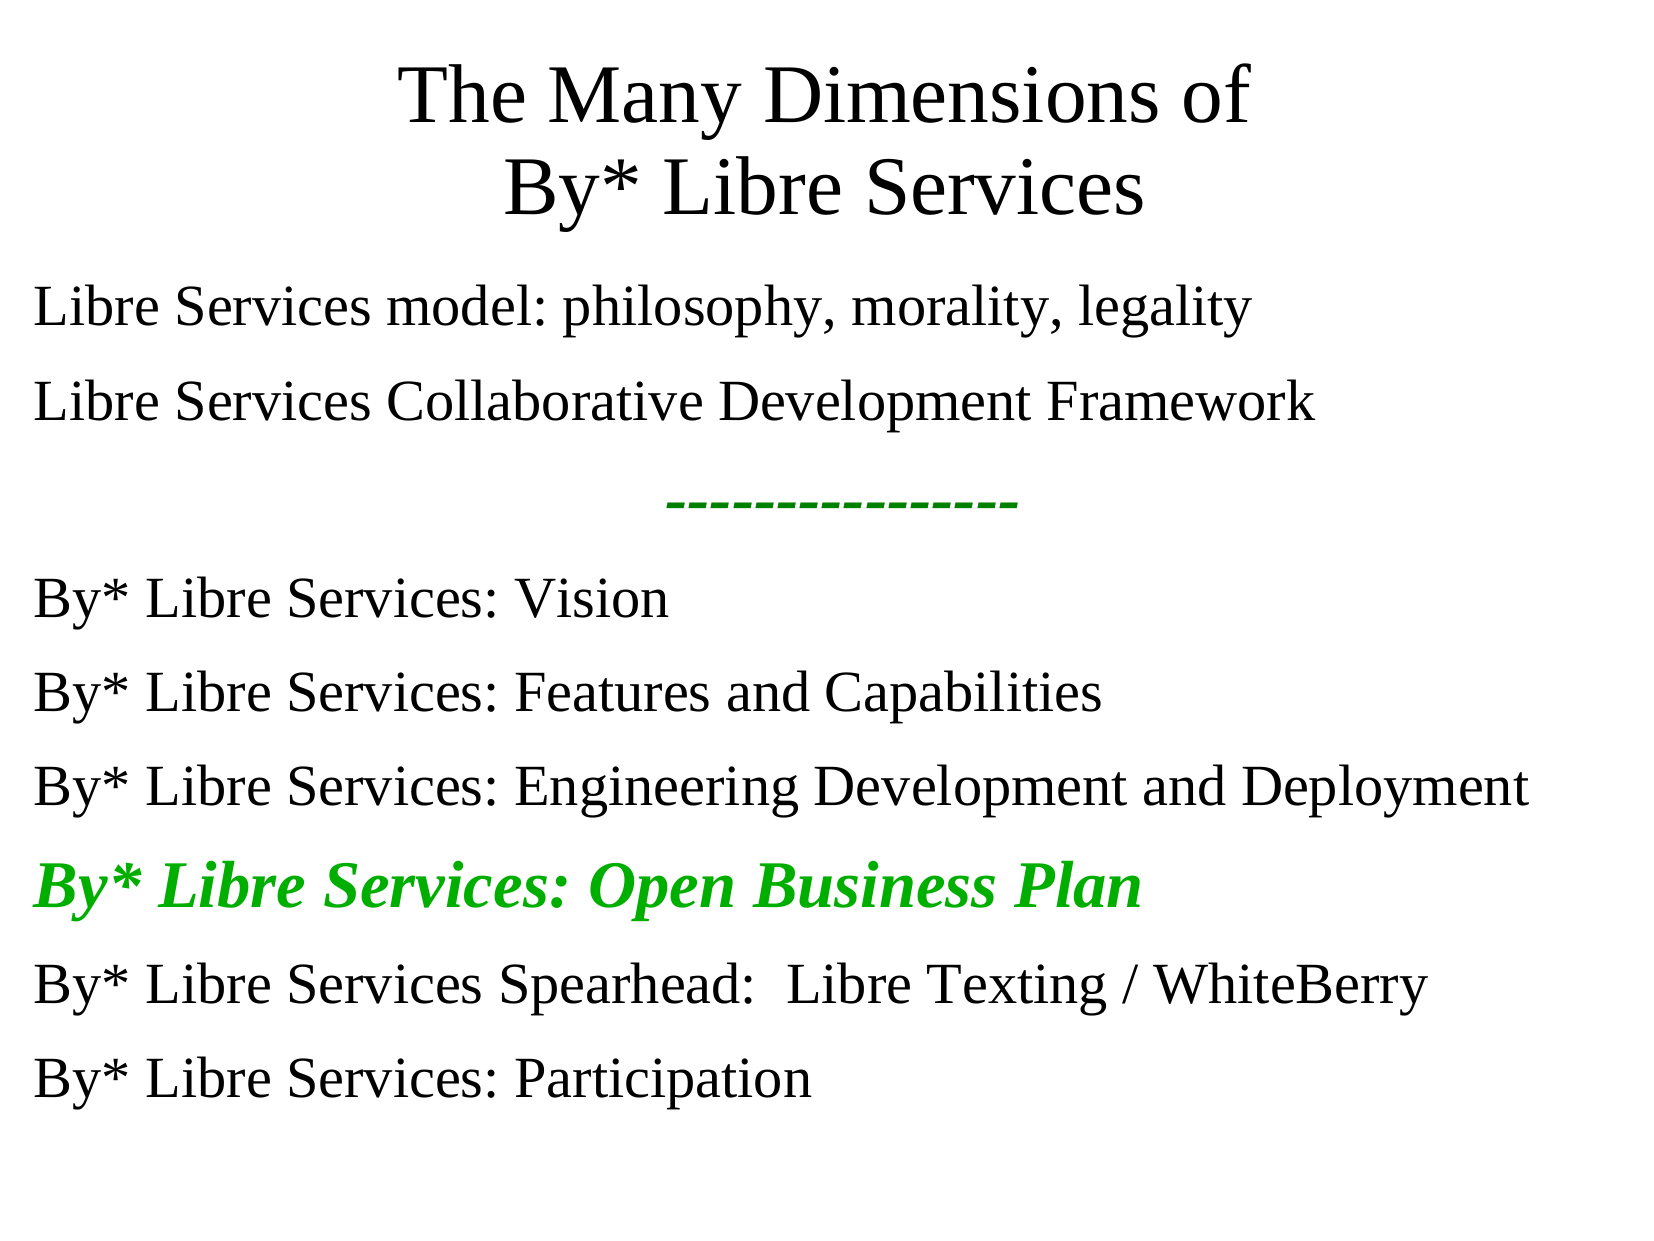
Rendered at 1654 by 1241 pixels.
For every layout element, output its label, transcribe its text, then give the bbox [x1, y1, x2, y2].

title The Many Dimensions of By* Libre Services [119, 36, 1532, 245]
list Libre Services model: philosophy, morality, legality Libre Services Collaborative Development Framework ---------------- By* Libre Services: Vision By* Libre Services: Features and Capabilities By* Libre Services: Engineering Development and Deployment By* Libre Services: Open Business Plan By* Libre Services Spearhead: Libre Texting / WhiteBerry By* Libre Services: Participation [16, 273, 1654, 1241]
